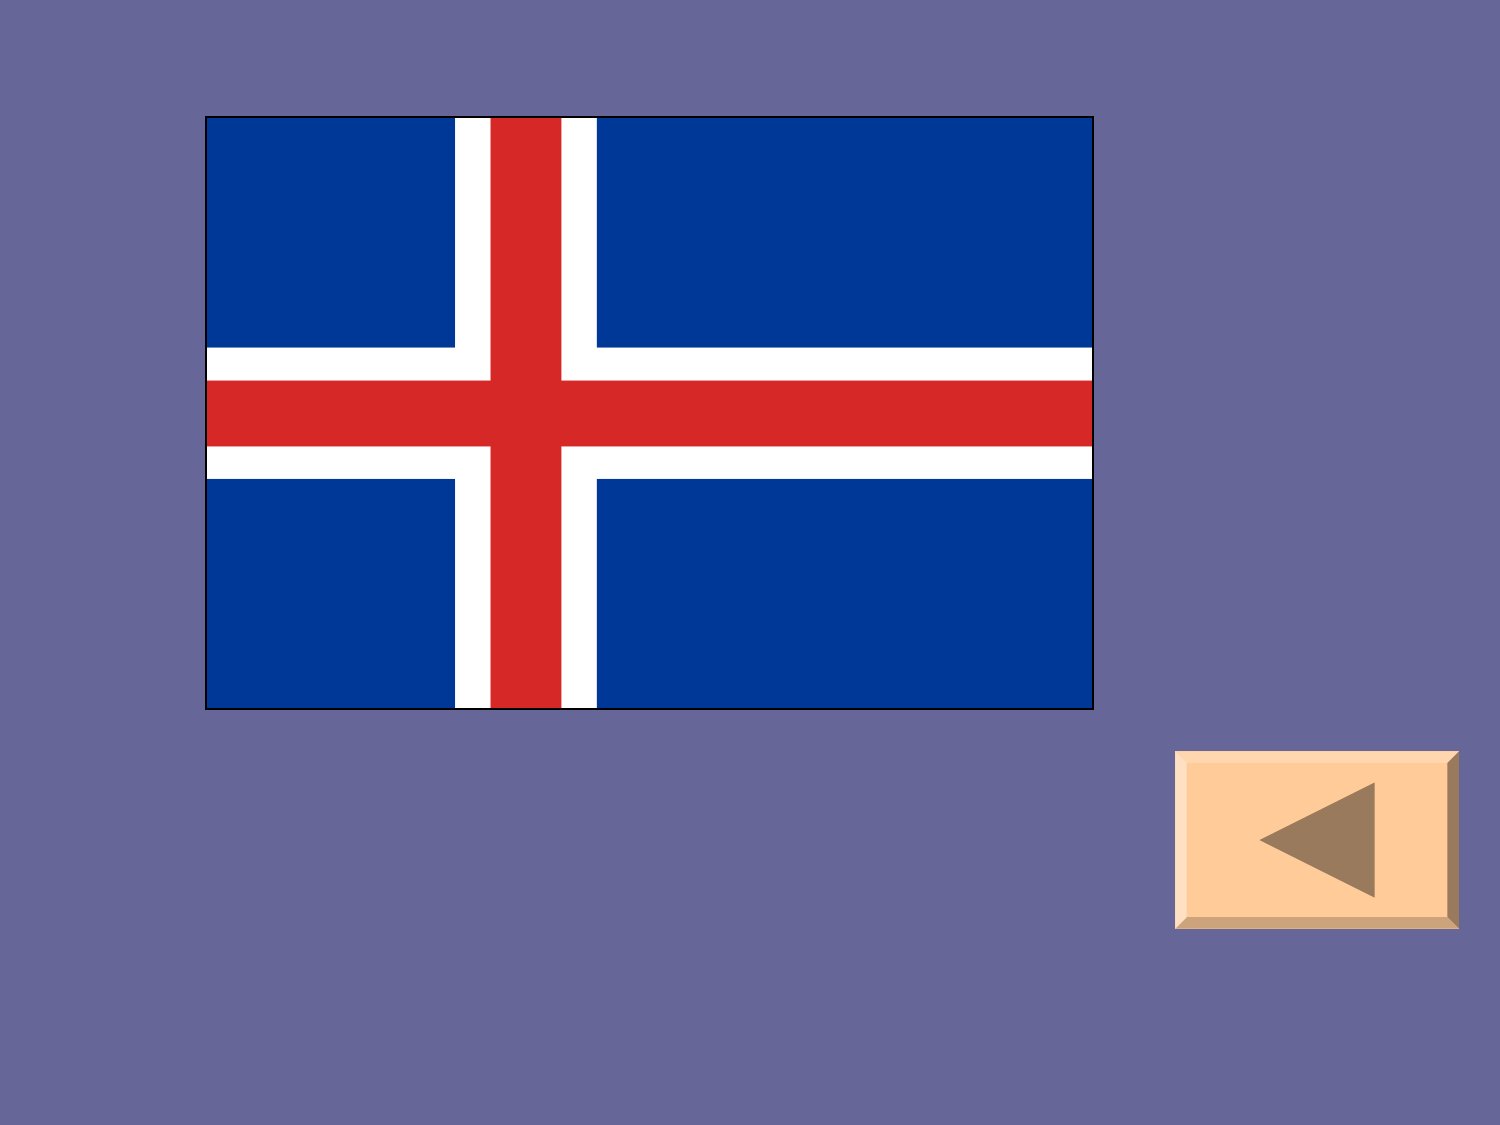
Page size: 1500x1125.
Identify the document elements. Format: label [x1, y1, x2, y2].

text_box [1176, 751, 1459, 929]
picture [206, 117, 1093, 709]
